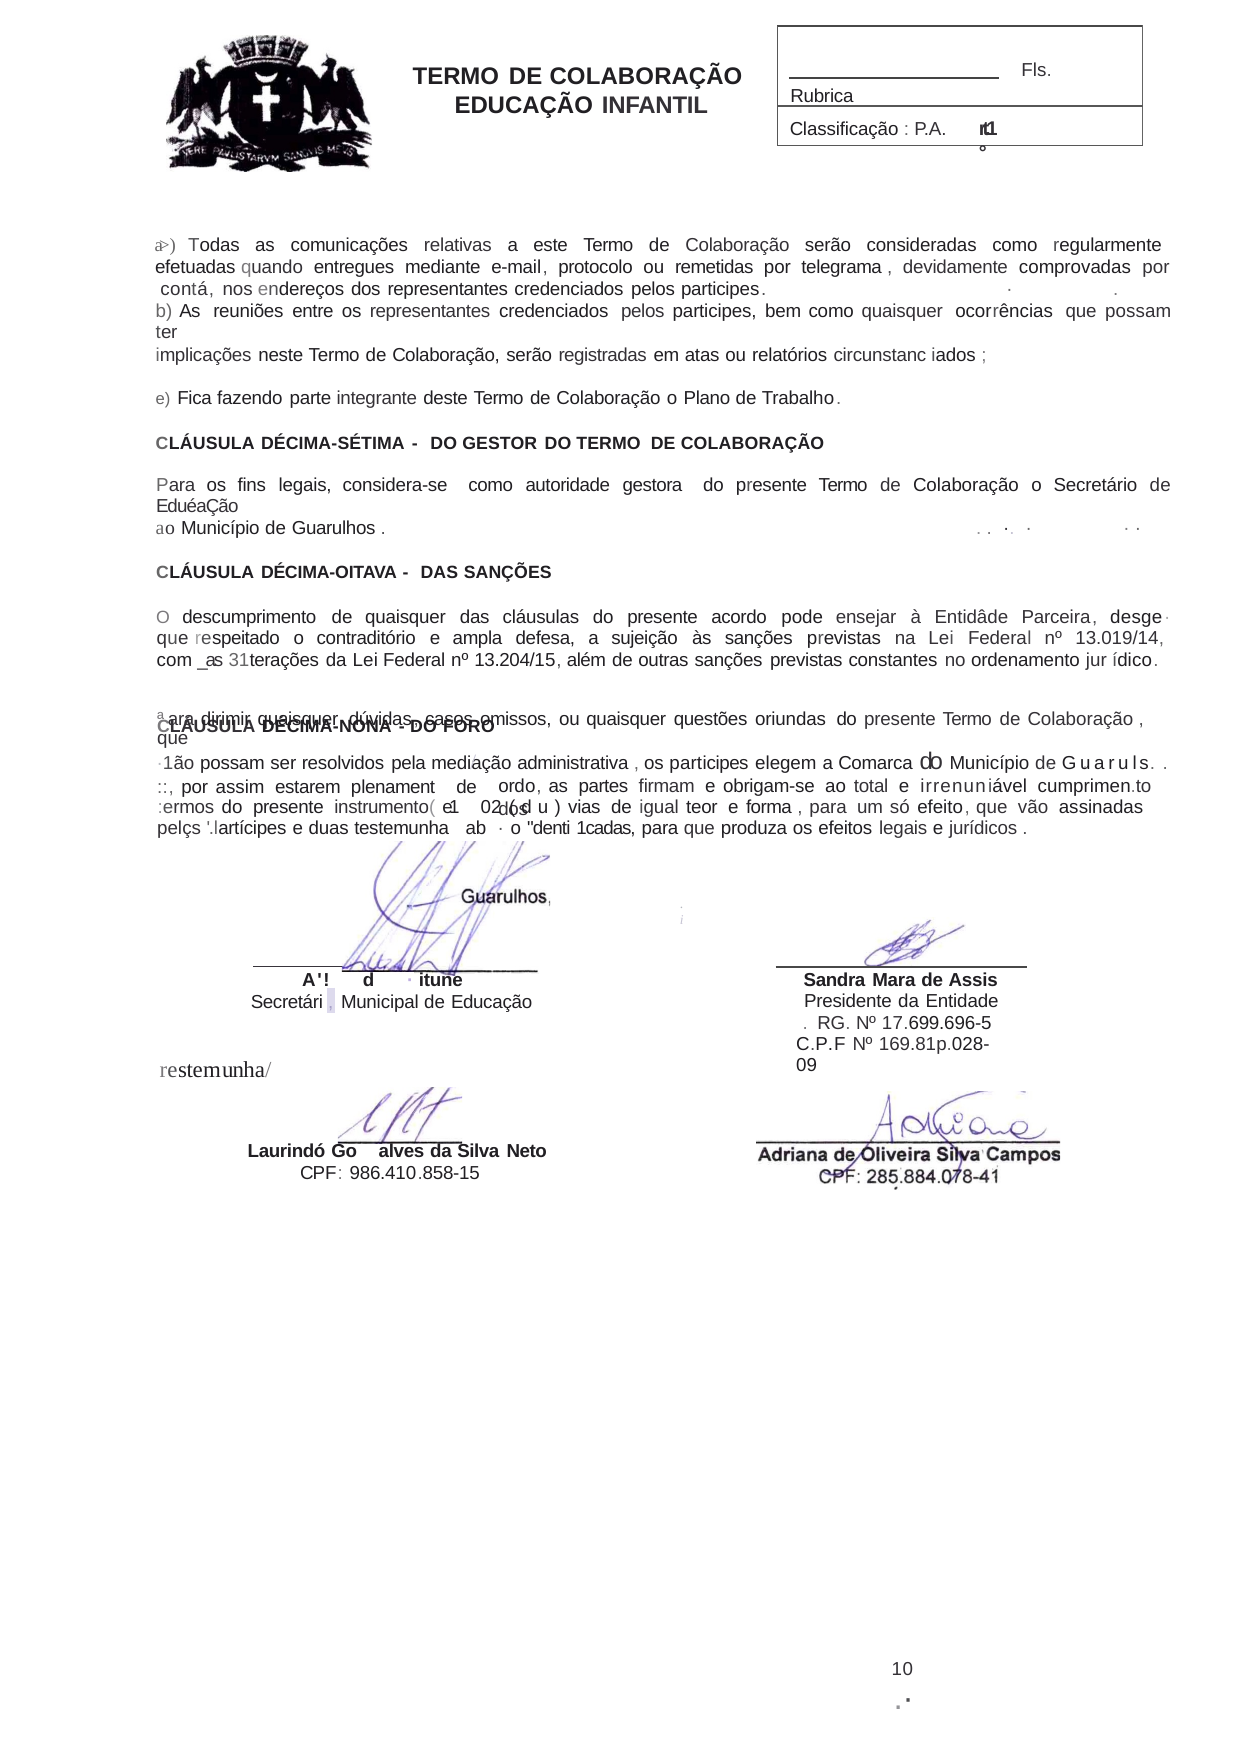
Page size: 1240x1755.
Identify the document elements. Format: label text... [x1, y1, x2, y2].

text_box [338, 1088, 462, 1138]
text_box Fls. [1019, 57, 1055, 81]
text_box . i [677, 894, 701, 913]
text_box ªara dirimir quaisquer dúvidas, casos omissos, ou quaisquer questões oriundas do presente Termo de Colaboração , que ·1ão possam ser resolvidos pela mediação administrativa , os participes elegem a Comarca do Município de Guaruls. . [154, 709, 1172, 756]
text_box Classificação : P.A. [787, 116, 949, 140]
text_box Laurindó Go alves da Silva Neto CPF: 986.410.858-15 [245, 1138, 549, 1184]
text_box a>) Todas as comunicações relativas a este Termo de Colaboração serão consideradas como regularmente efetuadas quando entregues mediante e-mail, protocolo ou remetidas por telegrama , devidamente comprovadas por contá, nos endereços dos representantes credenciados pelos participes. · . b) As reuniões entre os representantes credenciados pelos participes, bem como quaisquer ocorrências que possam ter implicações neste Termo de Colaboração, serão registradas em atas ou relatórios circunstanc iados ; e) Fica fazendo parte integrante deste Termo de Colaboração o Plano de Trabalho. CLÁUSULA DÉCIMA-SÉTIMA - DO GESTOR DO TERMO DE COLABORAÇÃO Para os fins legais, considera-se como autoridade gestora do presente Termo de Colaboração o Secretário de EduéaÇão ao Município de Guarulhos . . . ·. · · · CLÁUSULA DÉCIMA-OITAVA - DAS SANÇÕES O descumprimento de quaisquer das cláusulas do presente acordo pode ensejar à Entidâde Parceira, desge· que respeitado o contraditório e ampla defesa, a sujeição às sanções previstas na Lei Federal nº 13.019/14, com _as 31terações da Lei Federal nº 13.204/15, além de outras sanções previstas constantes no ordenamento jur ídico. CLÁUSULA DÉCIMA-NONA - DO FORO [152, 234, 1172, 689]
text_box Sandra Mara de Assis Presidente da Entidade . RG. Nº 17.699.696-5 C.P.F Nº 169.81p.028-09 [794, 967, 1010, 1055]
text_box [756, 1092, 1060, 1190]
text_box restemunha/ [157, 1054, 296, 1082]
text_box / ::, por assim estarem plenament de [155, 747, 490, 795]
text_box 10 .· [891, 1659, 1042, 1717]
text_box [342, 842, 550, 976]
text_box Rubrica [788, 83, 856, 107]
text_box [166, 36, 372, 172]
text_box rt.1° [976, 115, 1001, 140]
text_box :ermos do presente instrumento(e1 02 (du) vias de igual teor e forma , para um só efeito, que vão assinadas pelçs '.lartícipes e duas testemunha ab · o "denti 1cadas, para que produza os efeitos legais e jurídicos . [155, 795, 1171, 840]
text_box . . ordo, as partes firmam e obrigam-se ao total e irrenuniável cumprimen.to dos [496, 749, 1171, 795]
text_box [864, 918, 966, 966]
text_box TERMO DE COLABORAÇÃO EDUCAÇÃO INFANTIL [410, 60, 748, 118]
text_box A'! d · itune Secretári , Municipal de Educação [249, 967, 534, 1013]
